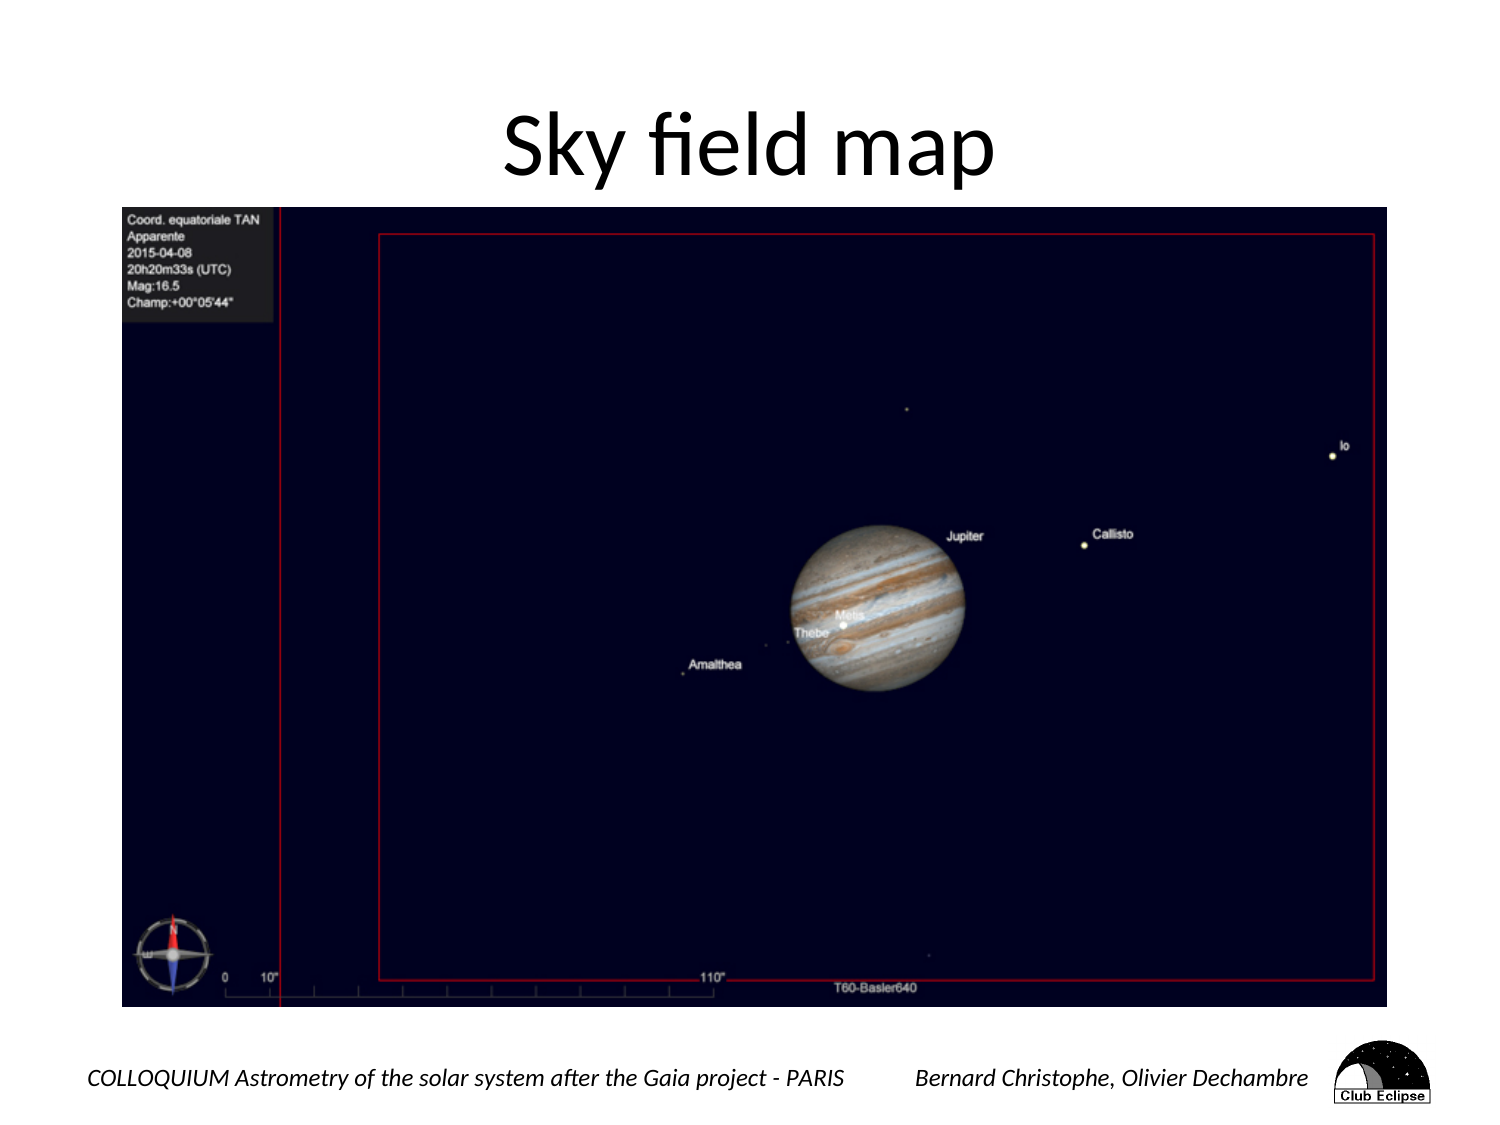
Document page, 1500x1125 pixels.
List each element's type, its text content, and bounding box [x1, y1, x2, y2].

text_box COLLOQUIUM Astrometry of the solar system after the Gaia project - PARIS [64, 1046, 869, 1107]
picture [122, 207, 1387, 1007]
title Sky field map [75, 45, 1426, 233]
picture [1328, 1035, 1436, 1108]
text_box Bernard Christophe, Olivier Dechambre [887, 1046, 1325, 1107]
